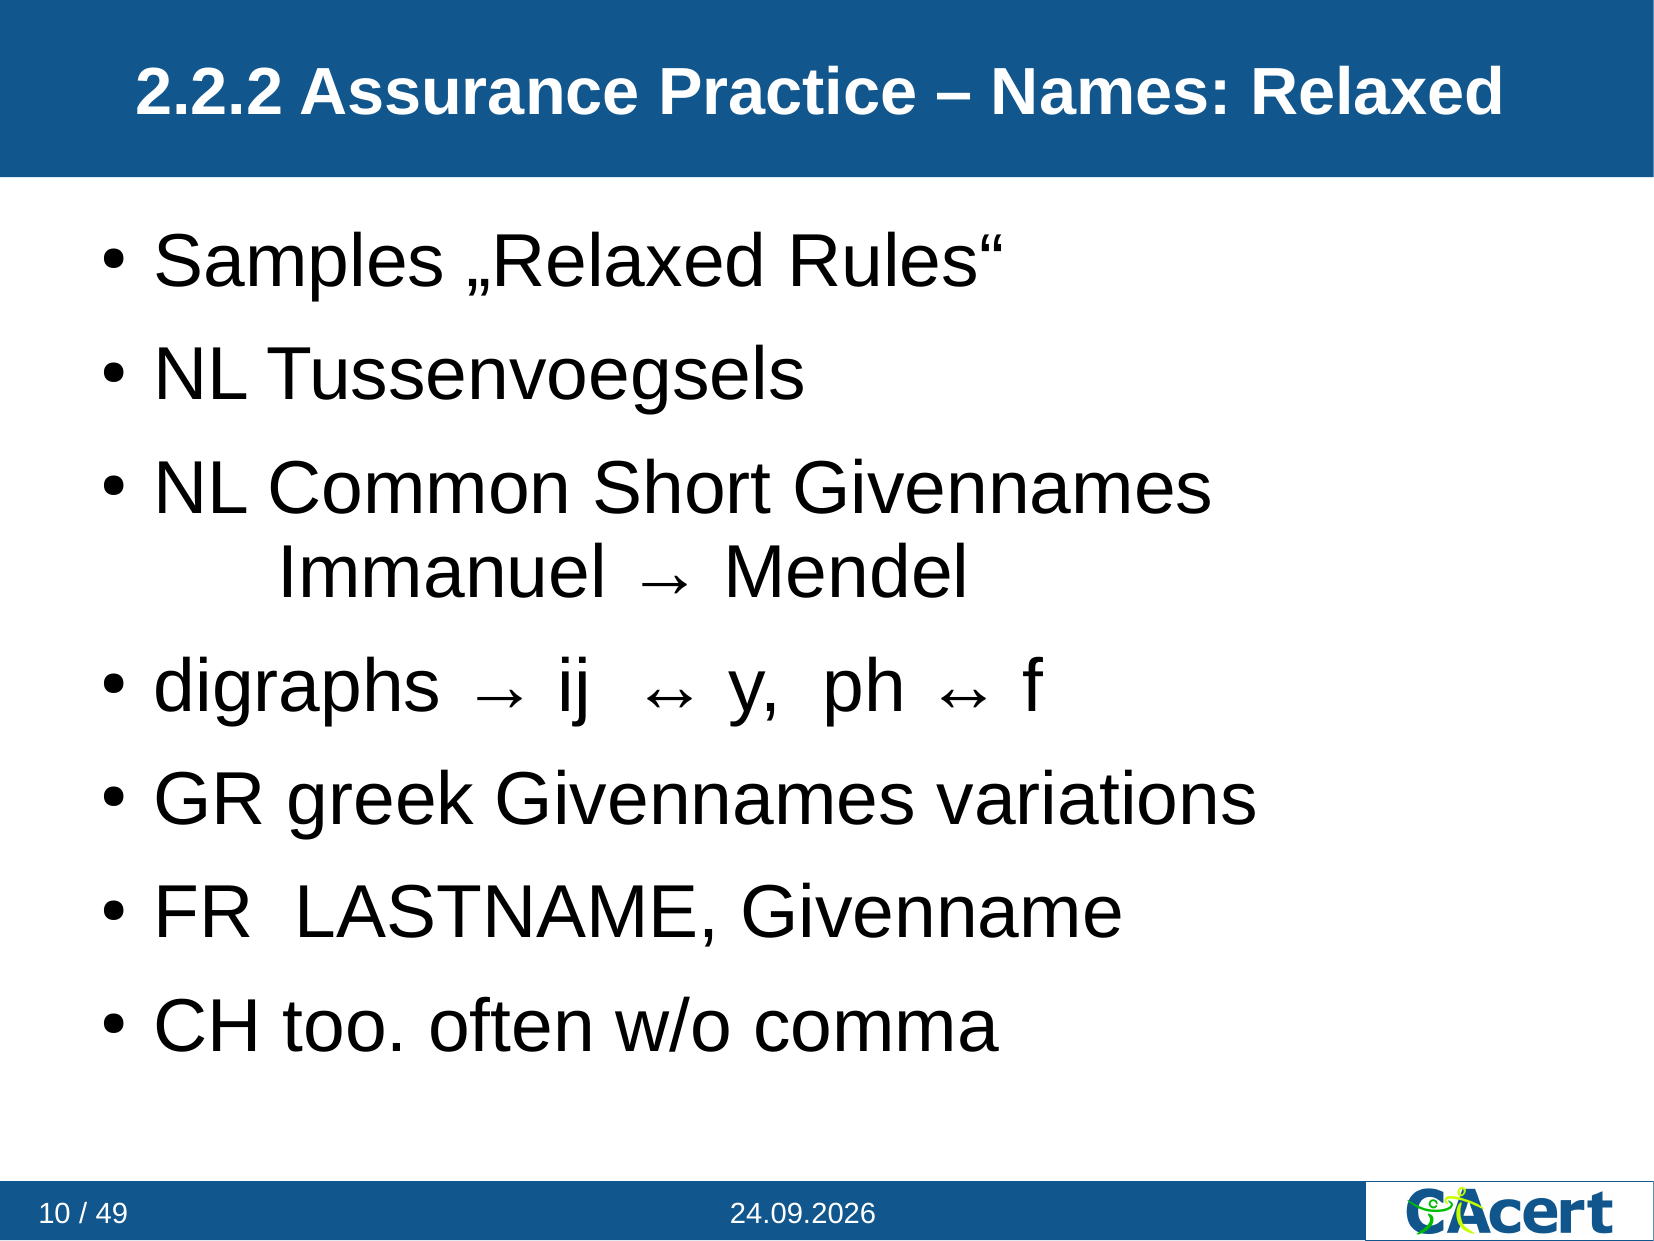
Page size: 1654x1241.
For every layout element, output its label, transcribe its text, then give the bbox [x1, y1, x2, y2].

picture [1406, 1186, 1613, 1235]
title 2.2.2 Assurance Practice – Names: Relaxed [76, 17, 1565, 166]
list Samples „Relaxed Rules“ NL Tussenvoegsels NL Common Short Givennames Immanuel → Mendel digraphs → ij ↔ y, ph ↔ f GR greek Givennames variations FR LASTNAME, Givenname CH too. often w/o comma [82, 218, 1571, 1091]
